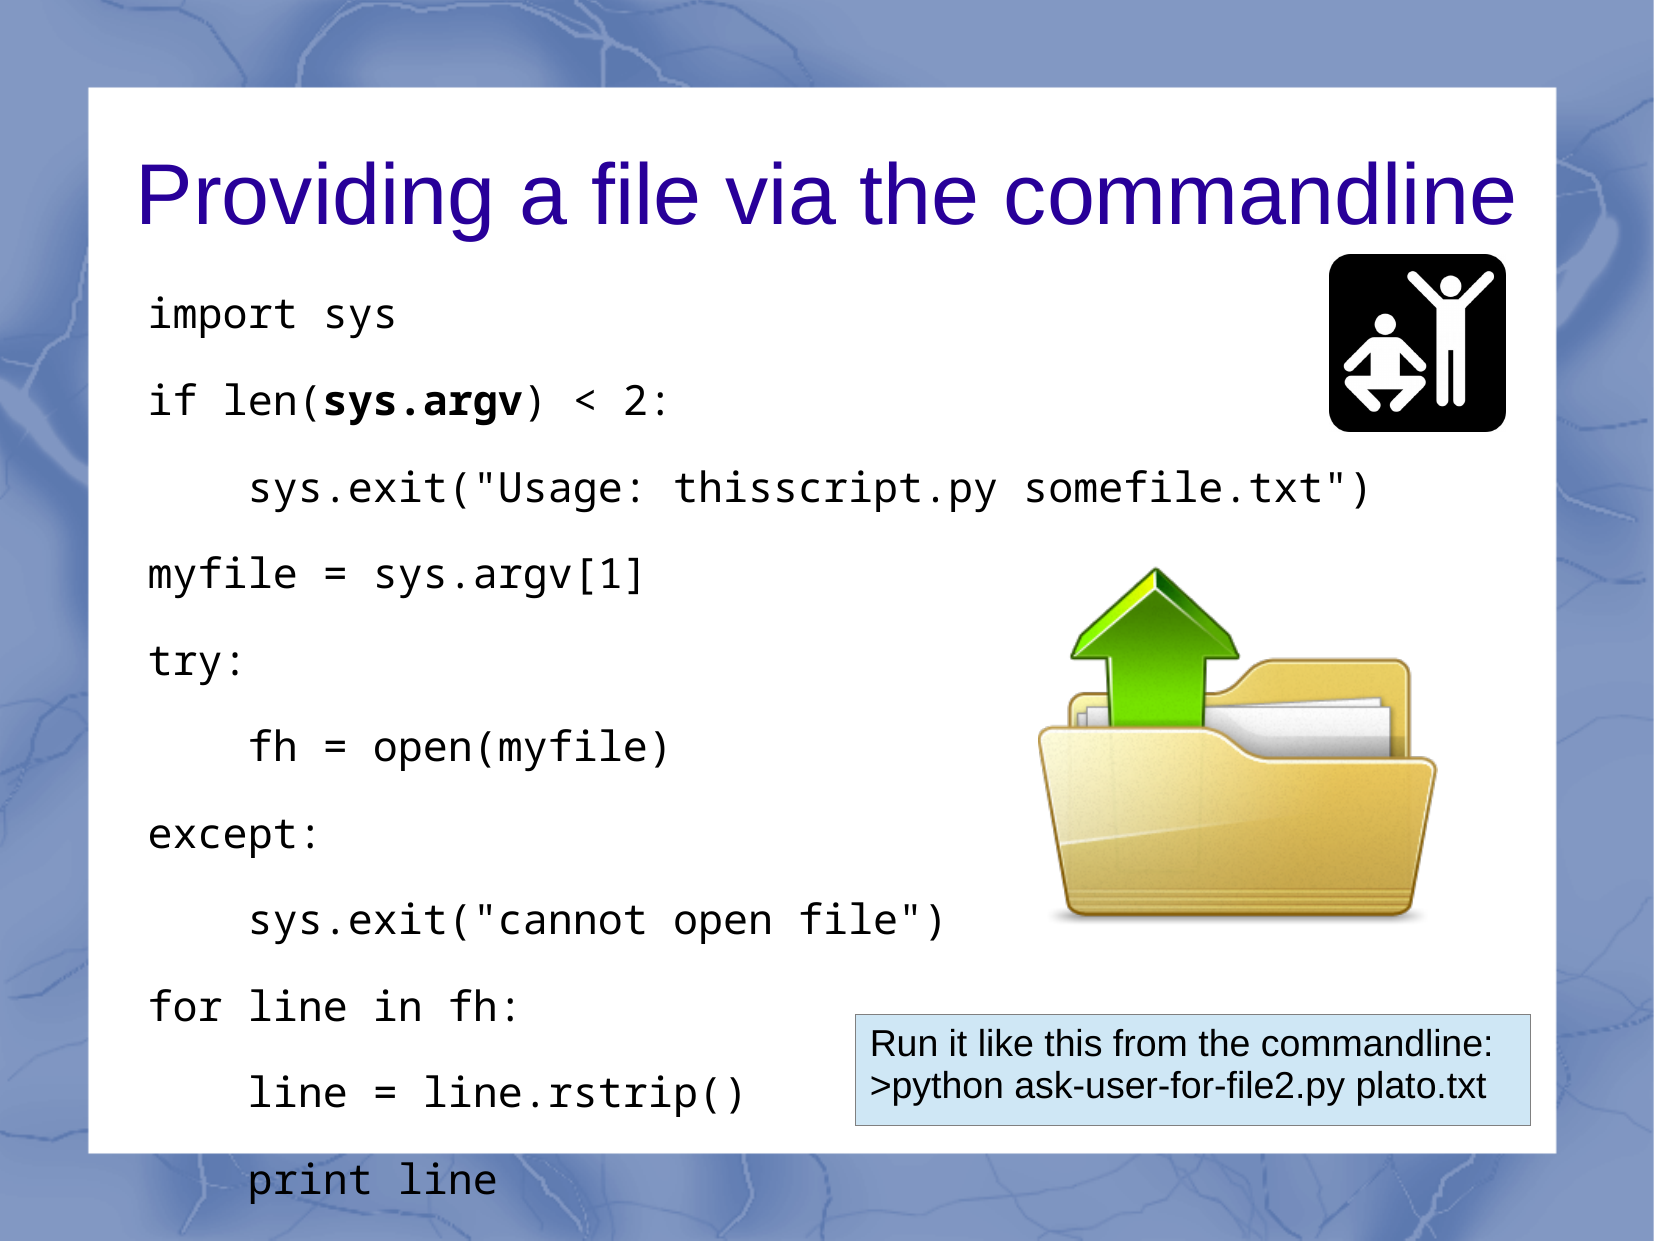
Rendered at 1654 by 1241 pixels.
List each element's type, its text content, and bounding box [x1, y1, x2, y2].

list import sys if len(sys.argv) < 2: sys.exit("Usage: thisscript.py somefile.txt") myfile = sys.argv[1] try: fh = open(myfile) except: sys.exit("cannot open file") for line in fh: line = line.rstrip() print line [147, 284, 1506, 1115]
title Providing a file via the commandline [118, 90, 1536, 298]
picture [0, 0, 1654, 1241]
text_box Run it like this from the commandline: >python ask-user-for-file2.py plato.txt [855, 1014, 1509, 1114]
text_box [855, 1014, 1531, 1126]
